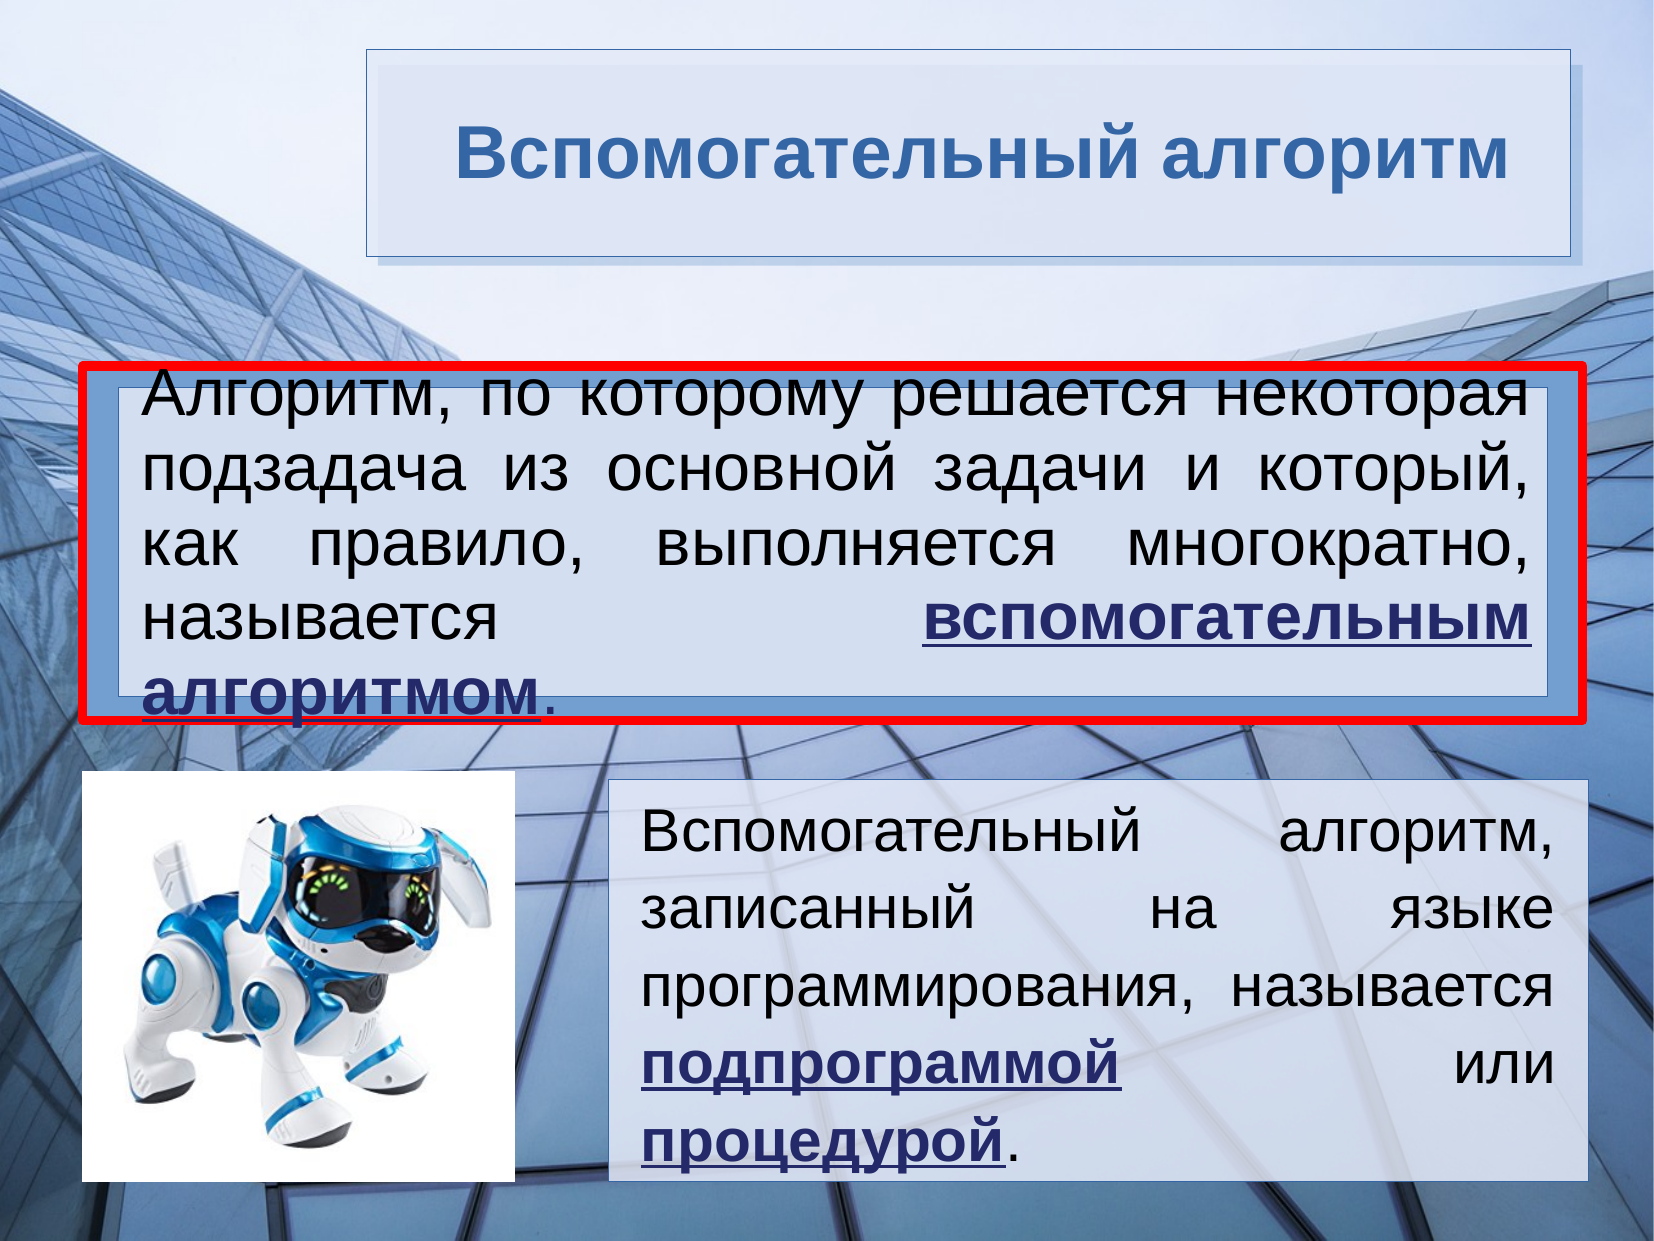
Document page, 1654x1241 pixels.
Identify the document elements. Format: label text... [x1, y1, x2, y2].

text_box [82, 366, 1583, 721]
text_box [152, 698, 164, 708]
text_box [759, 383, 773, 387]
text_box [685, 383, 699, 387]
text_box [174, 697, 186, 709]
text_box [463, 697, 479, 708]
text_box Алгоритм, по которому решается некоторая подзадача из основной задачи и который, как правило, выполняется многократно, называется вспомогательным алгоритмом. [118, 387, 1548, 697]
text_box [527, 383, 541, 387]
text_box [939, 383, 953, 387]
picture [0, 0, 1654, 1241]
text_box [620, 383, 634, 387]
text_box [260, 383, 274, 387]
text_box [260, 697, 276, 708]
title Вспомогательный алгоритм [366, 49, 1571, 257]
text_box [1330, 383, 1344, 387]
text_box [302, 697, 316, 708]
text_box [1066, 383, 1080, 387]
text_box [1395, 383, 1409, 387]
text_box [159, 374, 168, 387]
text_box [1263, 383, 1277, 387]
text_box Вспомогательный алгоритм, записанный на языке программирования, называется подпрограммой или процедурой. [608, 779, 1589, 1182]
text_box [377, 64, 1583, 266]
